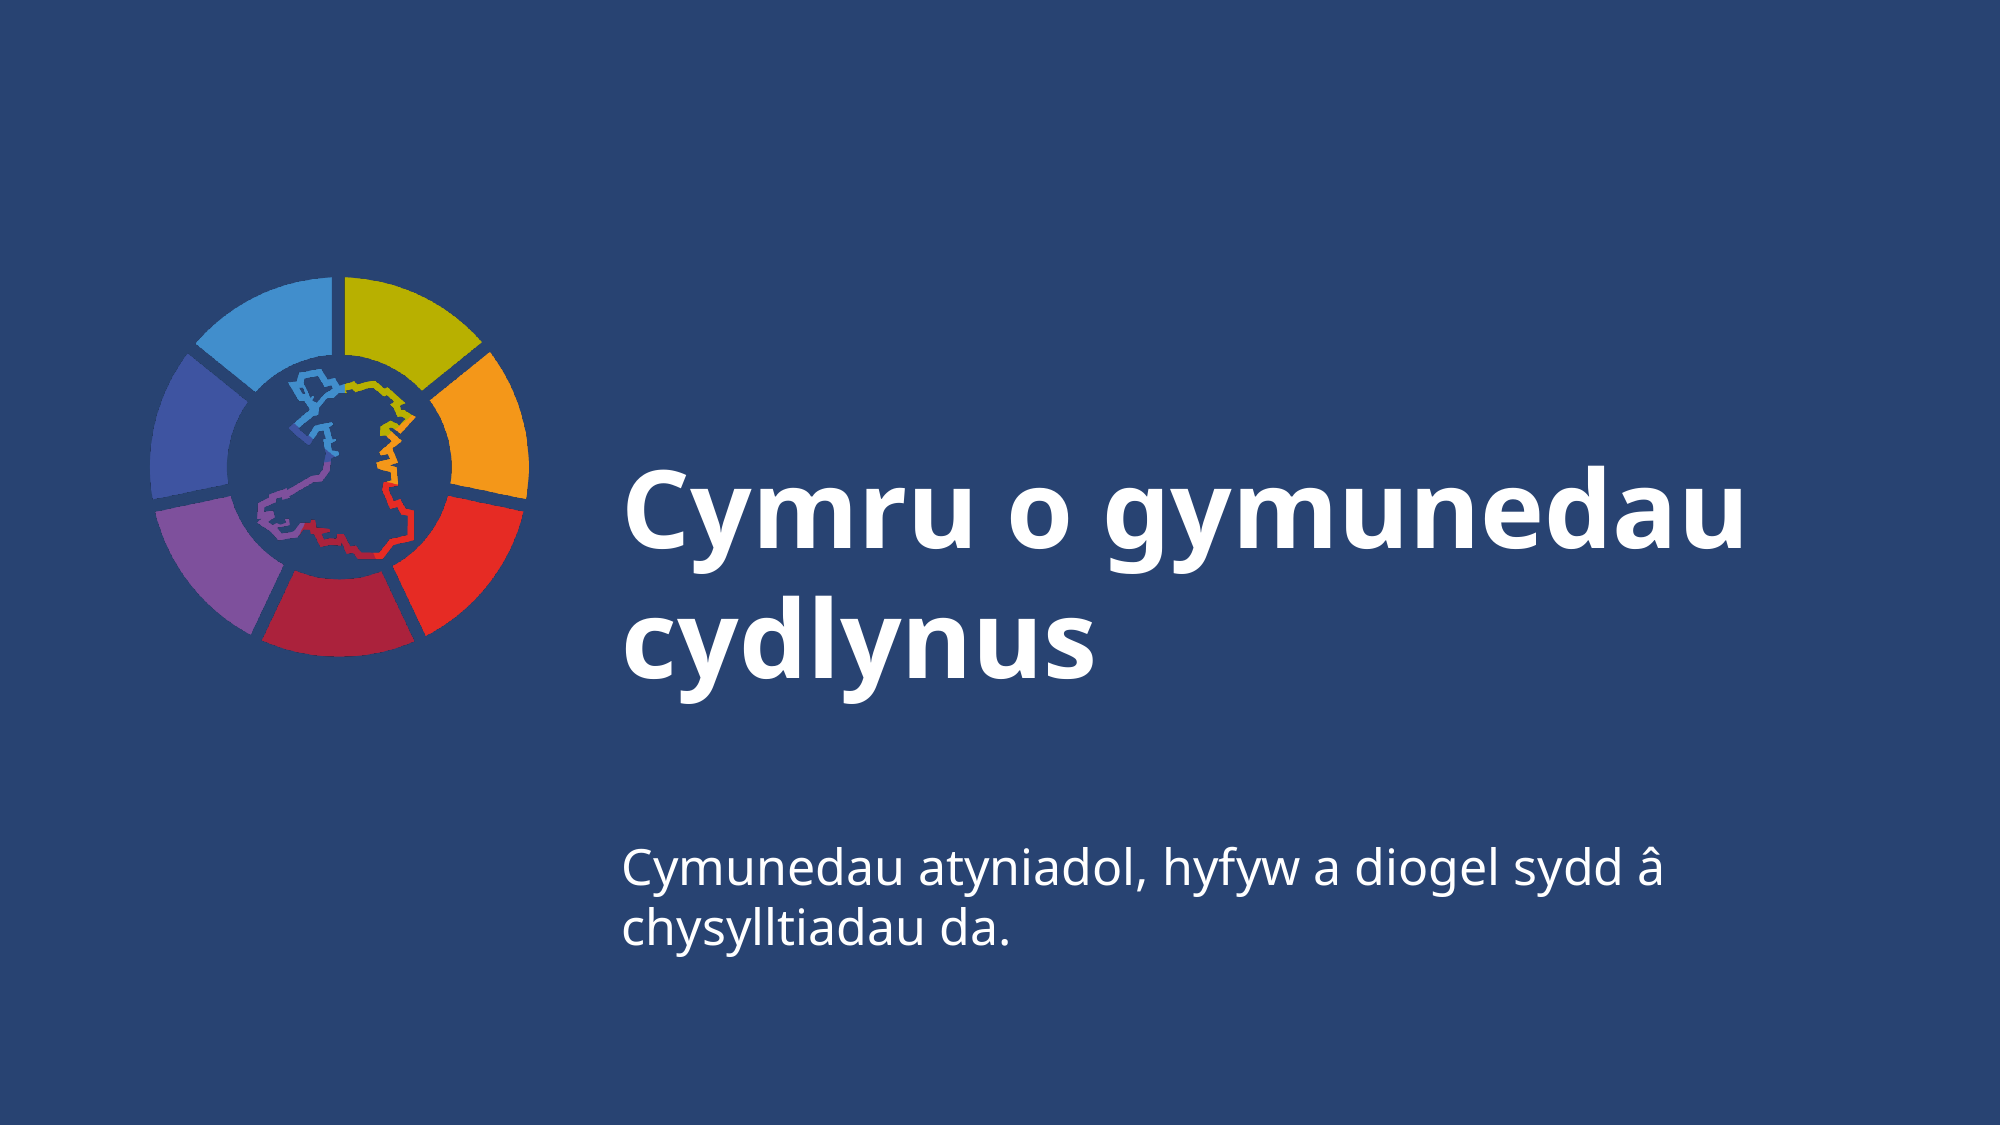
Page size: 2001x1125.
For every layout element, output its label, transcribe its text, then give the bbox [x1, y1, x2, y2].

title Cymru o gymunedau cydlynus Cymunedau atyniadol, hyfyw a diogel sydd â chysylltiadau da. [606, 432, 1957, 679]
picture [149, 277, 543, 658]
